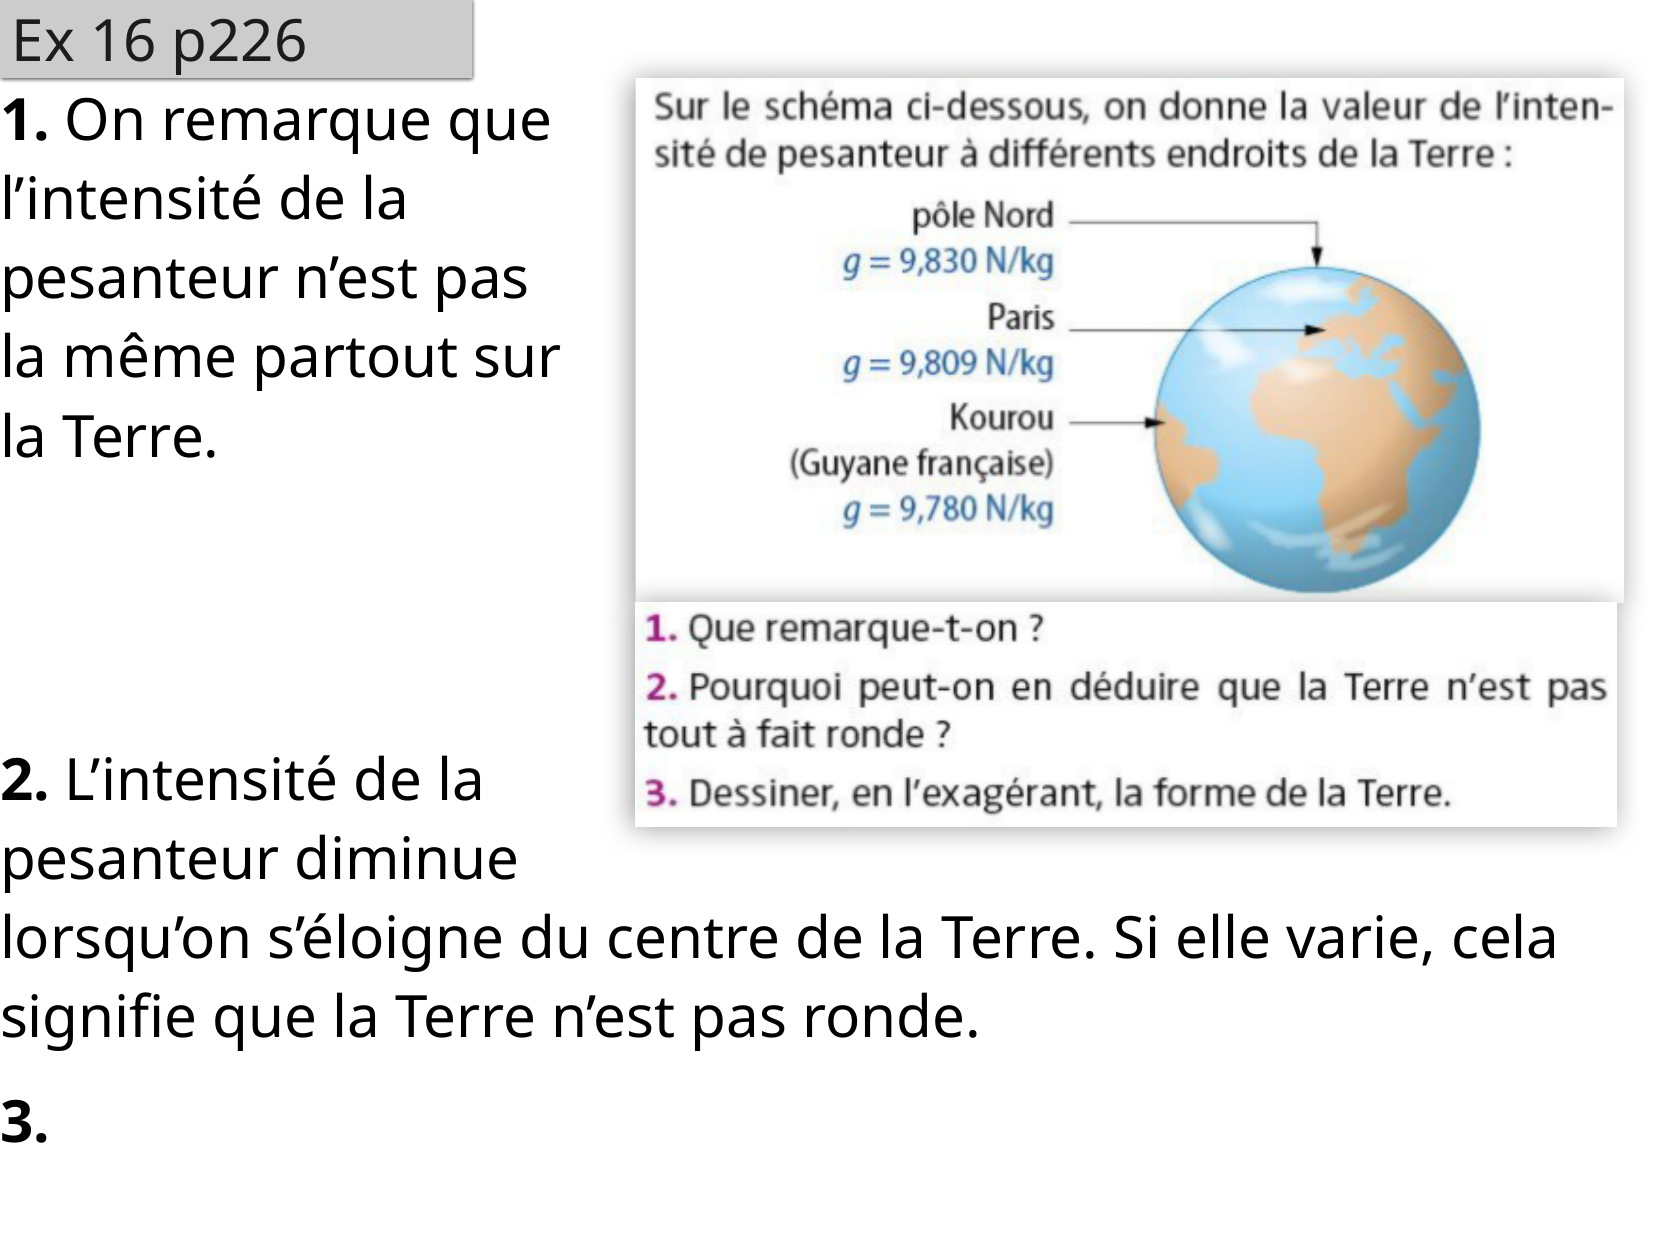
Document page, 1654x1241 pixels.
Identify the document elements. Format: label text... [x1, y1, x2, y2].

picture [635, 78, 1625, 827]
title Ex 16 p226 [0, 0, 473, 78]
list 1. On remarque que l’intensité de la pesanteur n’est pas la même partout sur la Terre. 2. L’intensité de la pesanteur diminue lorsqu’on s’éloigne du centre de la Terre. Si elle varie, cela signifie que la Terre n’est pas ronde. 3. [0, 78, 1654, 1241]
